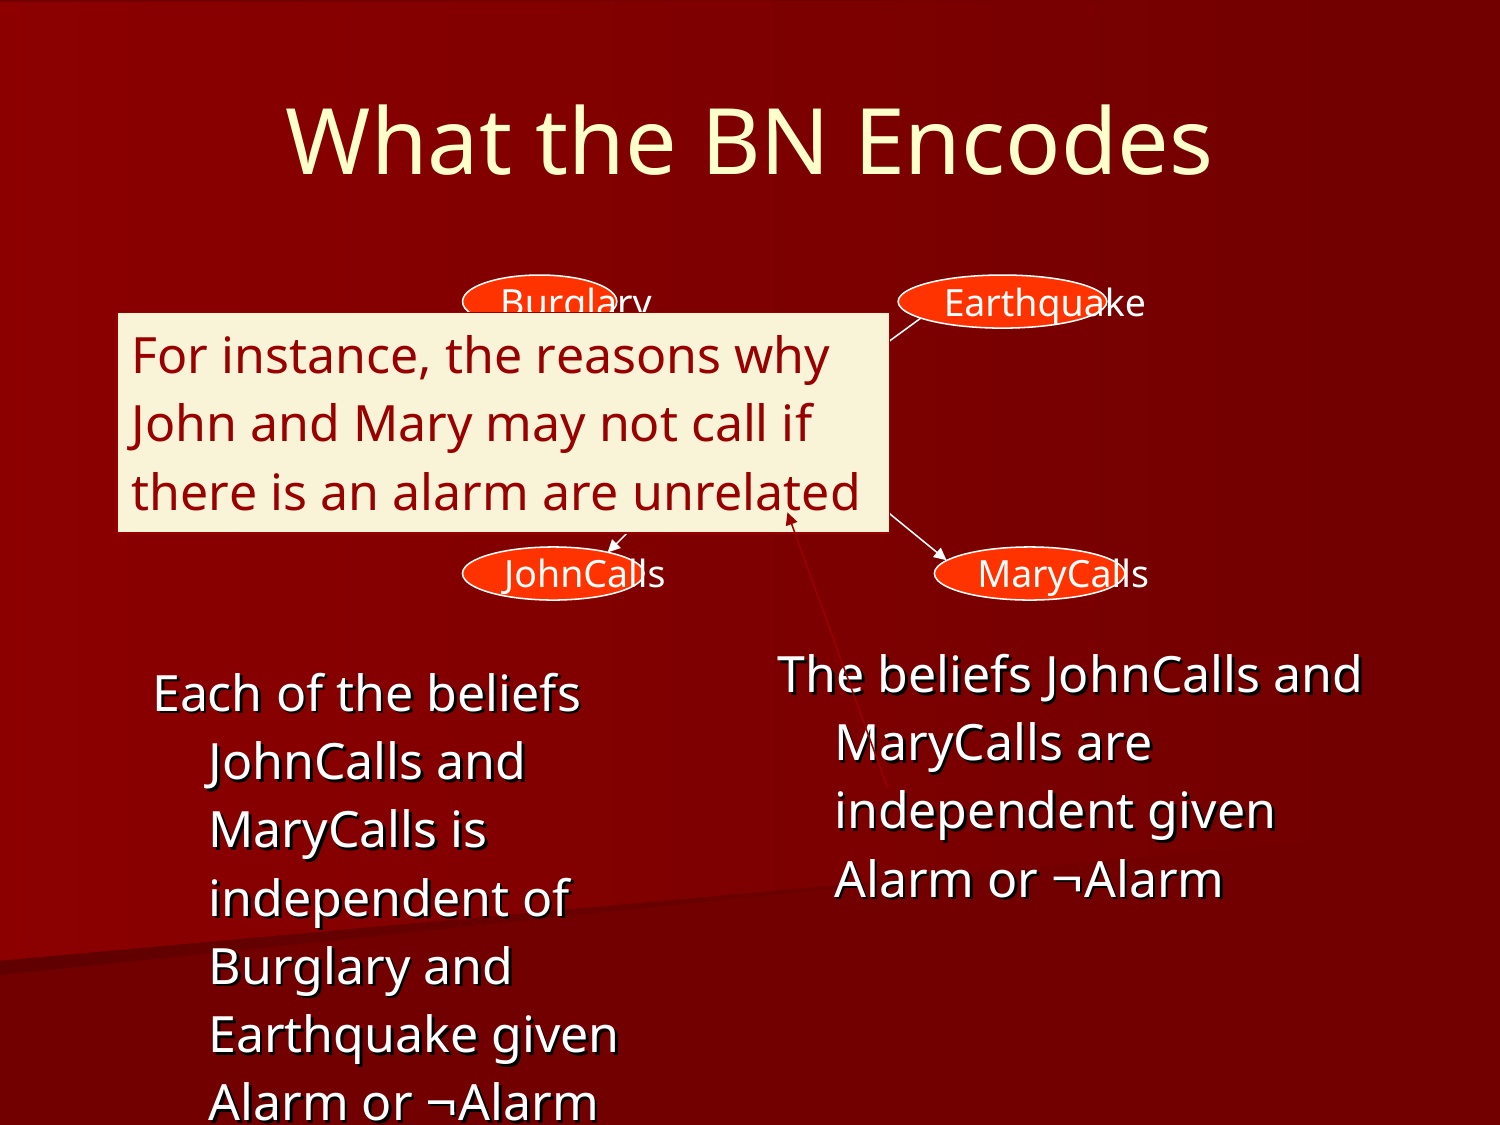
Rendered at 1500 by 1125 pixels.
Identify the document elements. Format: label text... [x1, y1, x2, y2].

text_box Earthquake [898, 275, 1107, 329]
text_box Burglary [568, 298, 580, 312]
list The beliefs JohnCalls and MaryCalls are independent given Alarm or Alarm [763, 631, 1425, 932]
text_box For instance, the reasons why John and Mary may not call if there is an alarm are unrelated [116, 312, 890, 533]
text_box JohnCalls [462, 546, 632, 601]
text_box MaryCalls [934, 546, 1114, 601]
text_box Burglary [462, 275, 617, 312]
title What the BN Encodes [75, 45, 1426, 233]
list Each of the beliefs JohnCalls and MaryCalls is independent of Burglary and Earthquake given Alarm or Alarm [137, 649, 763, 1051]
